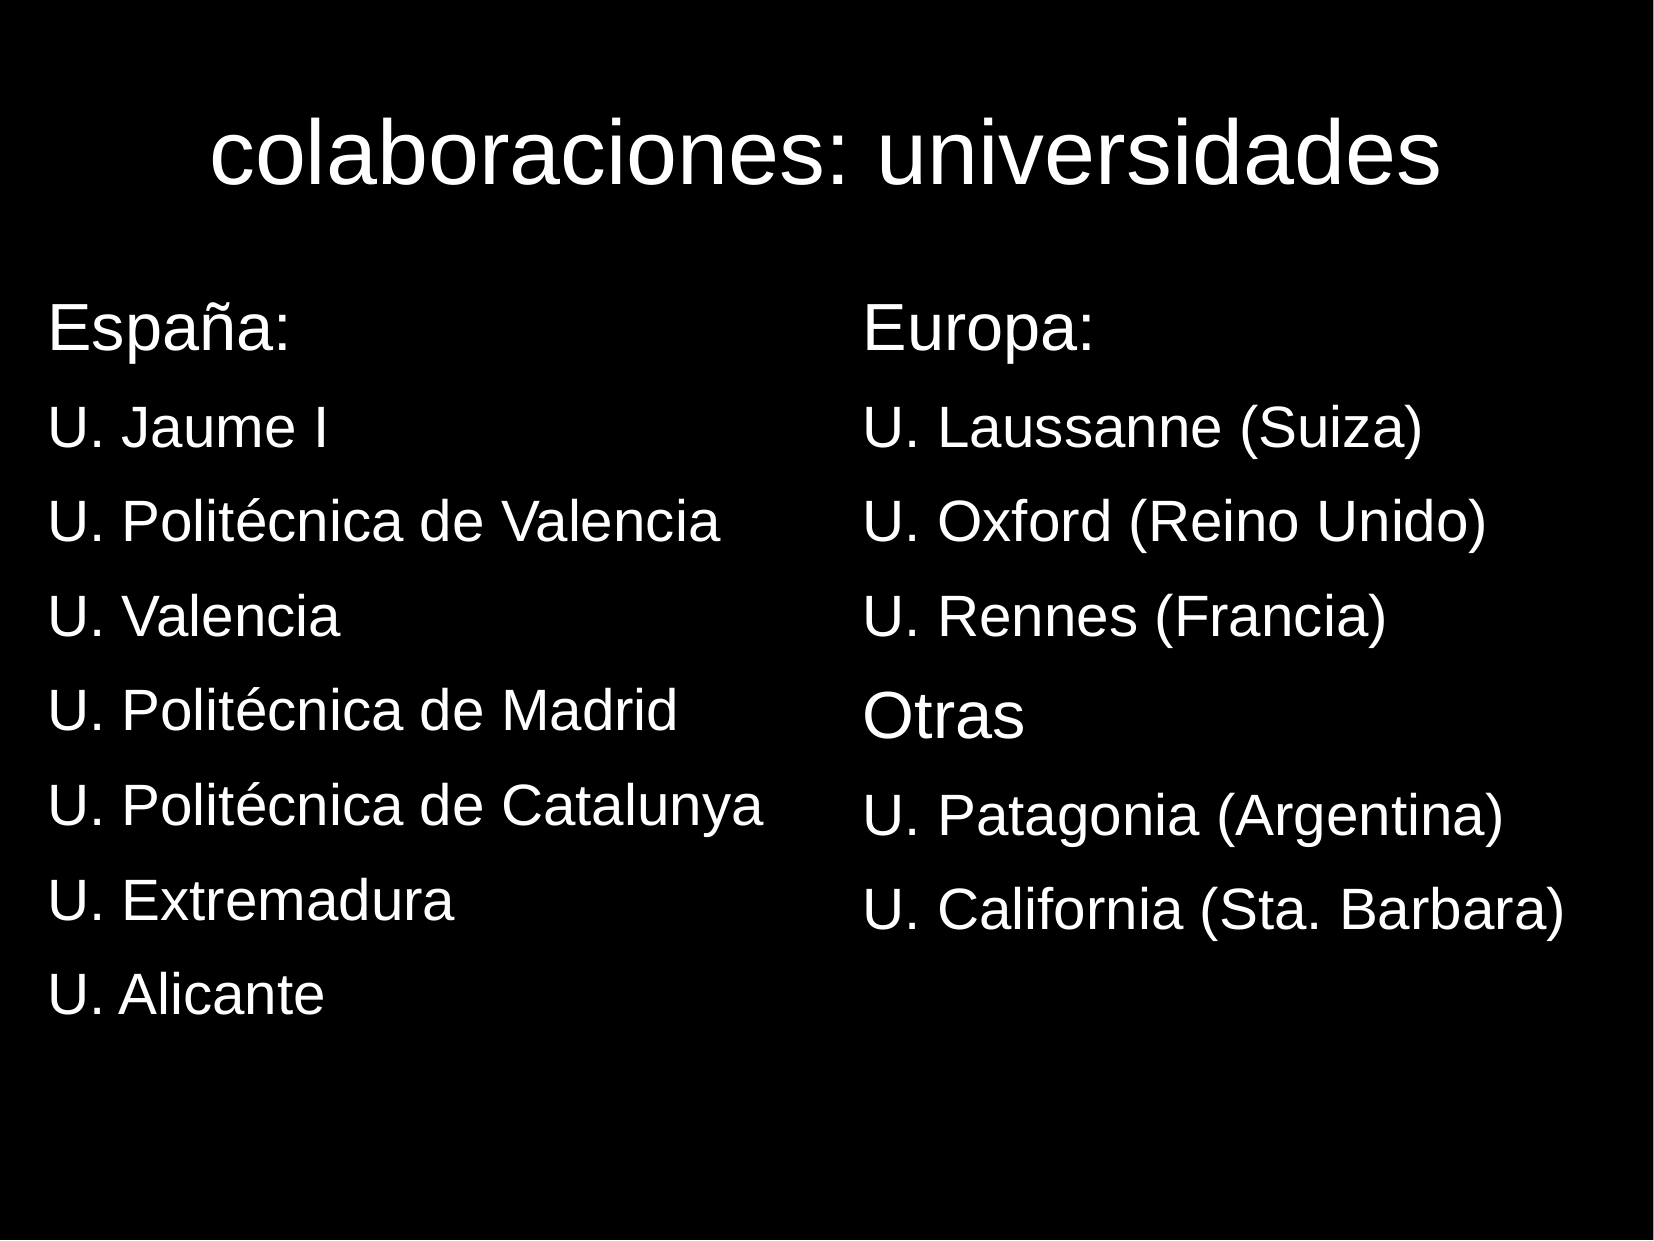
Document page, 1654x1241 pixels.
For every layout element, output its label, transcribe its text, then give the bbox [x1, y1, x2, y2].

list España: U. Jaume I U. Politécnica de Valencia U. Valencia U. Politécnica de Madrid U. Politécnica de Catalunya U. Extremadura U. Alicante [29, 290, 809, 1109]
list Europa: U. Laussanne (Suiza) U. Oxford (Reino Unido) U. Rennes (Francia) Otras U. Patagonia (Argentina) U. California (Sta. Barbara) [845, 290, 1625, 1094]
title colaboraciones: universidades [82, 49, 1571, 257]
